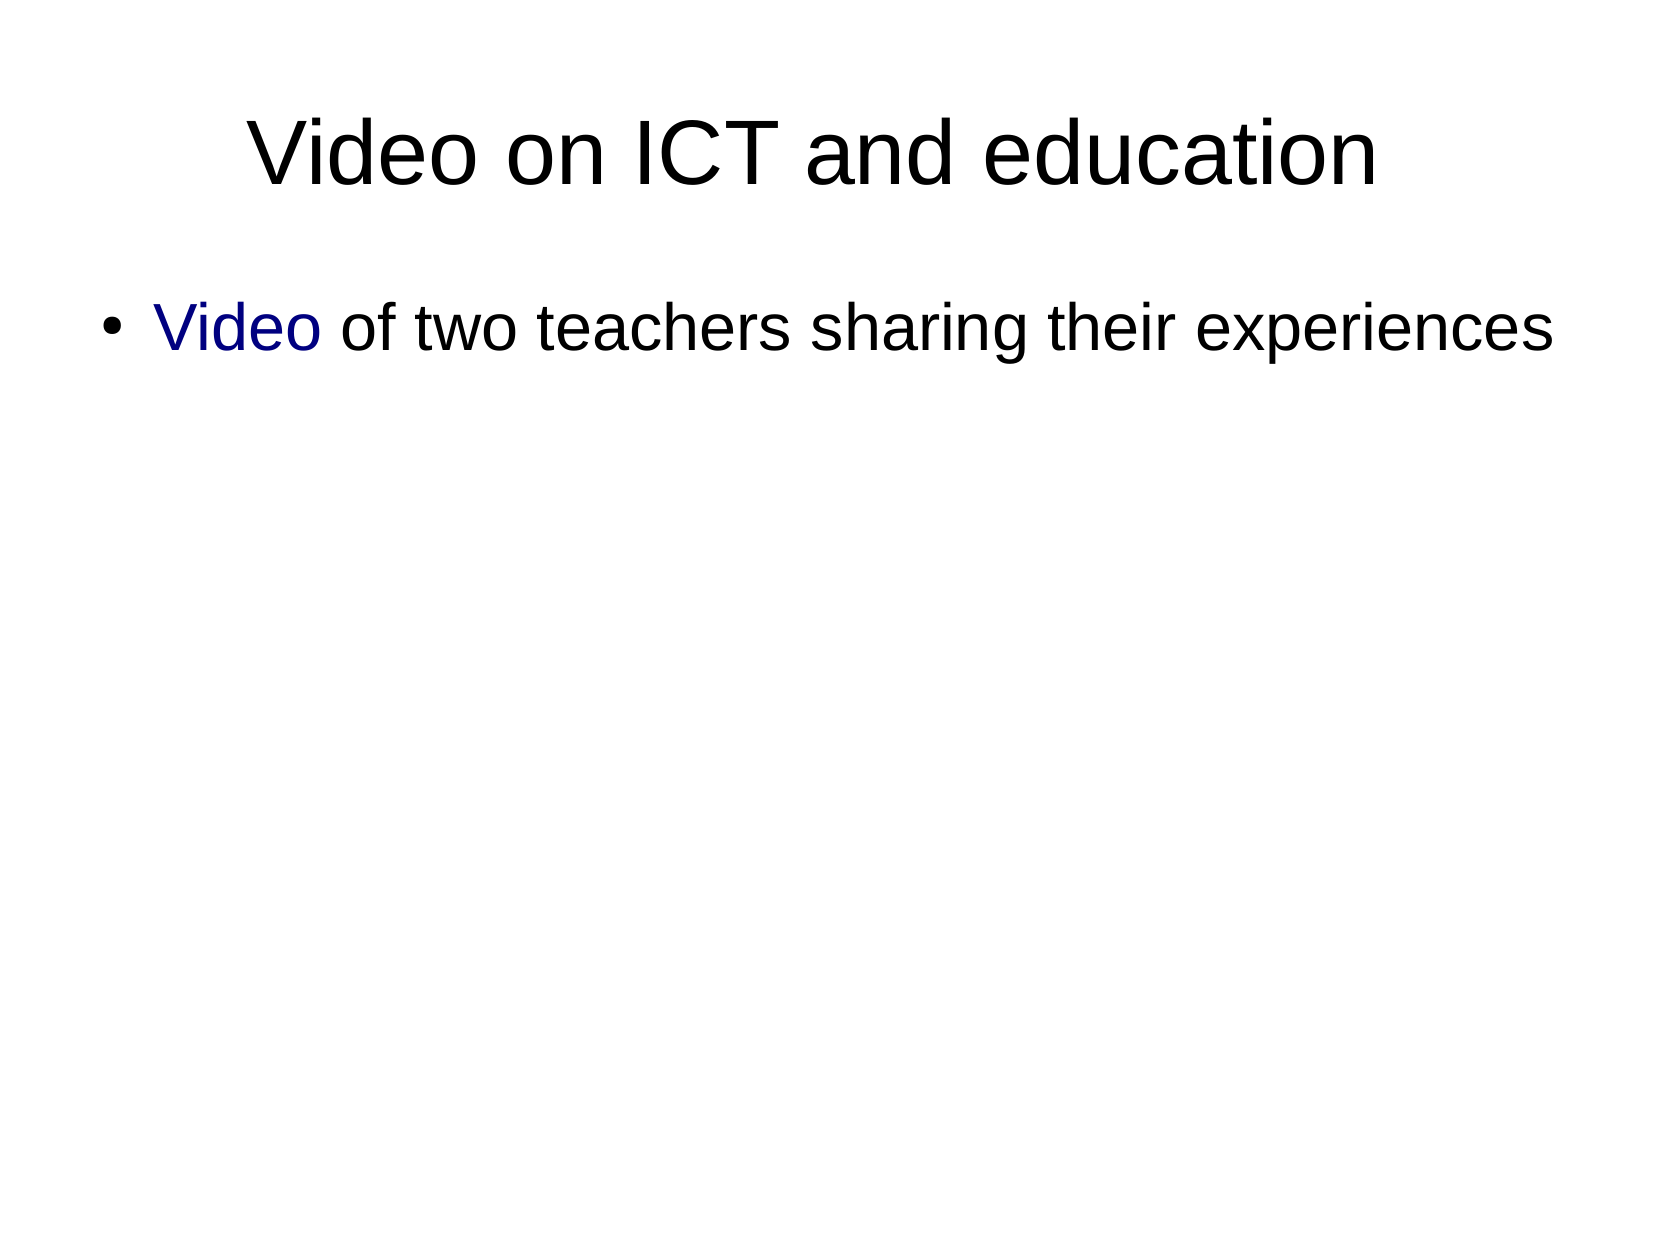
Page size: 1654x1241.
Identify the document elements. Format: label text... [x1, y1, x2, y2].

list Video of two teachers sharing their experiences [82, 290, 1571, 1010]
title Video on ICT and education [82, 49, 1571, 257]
